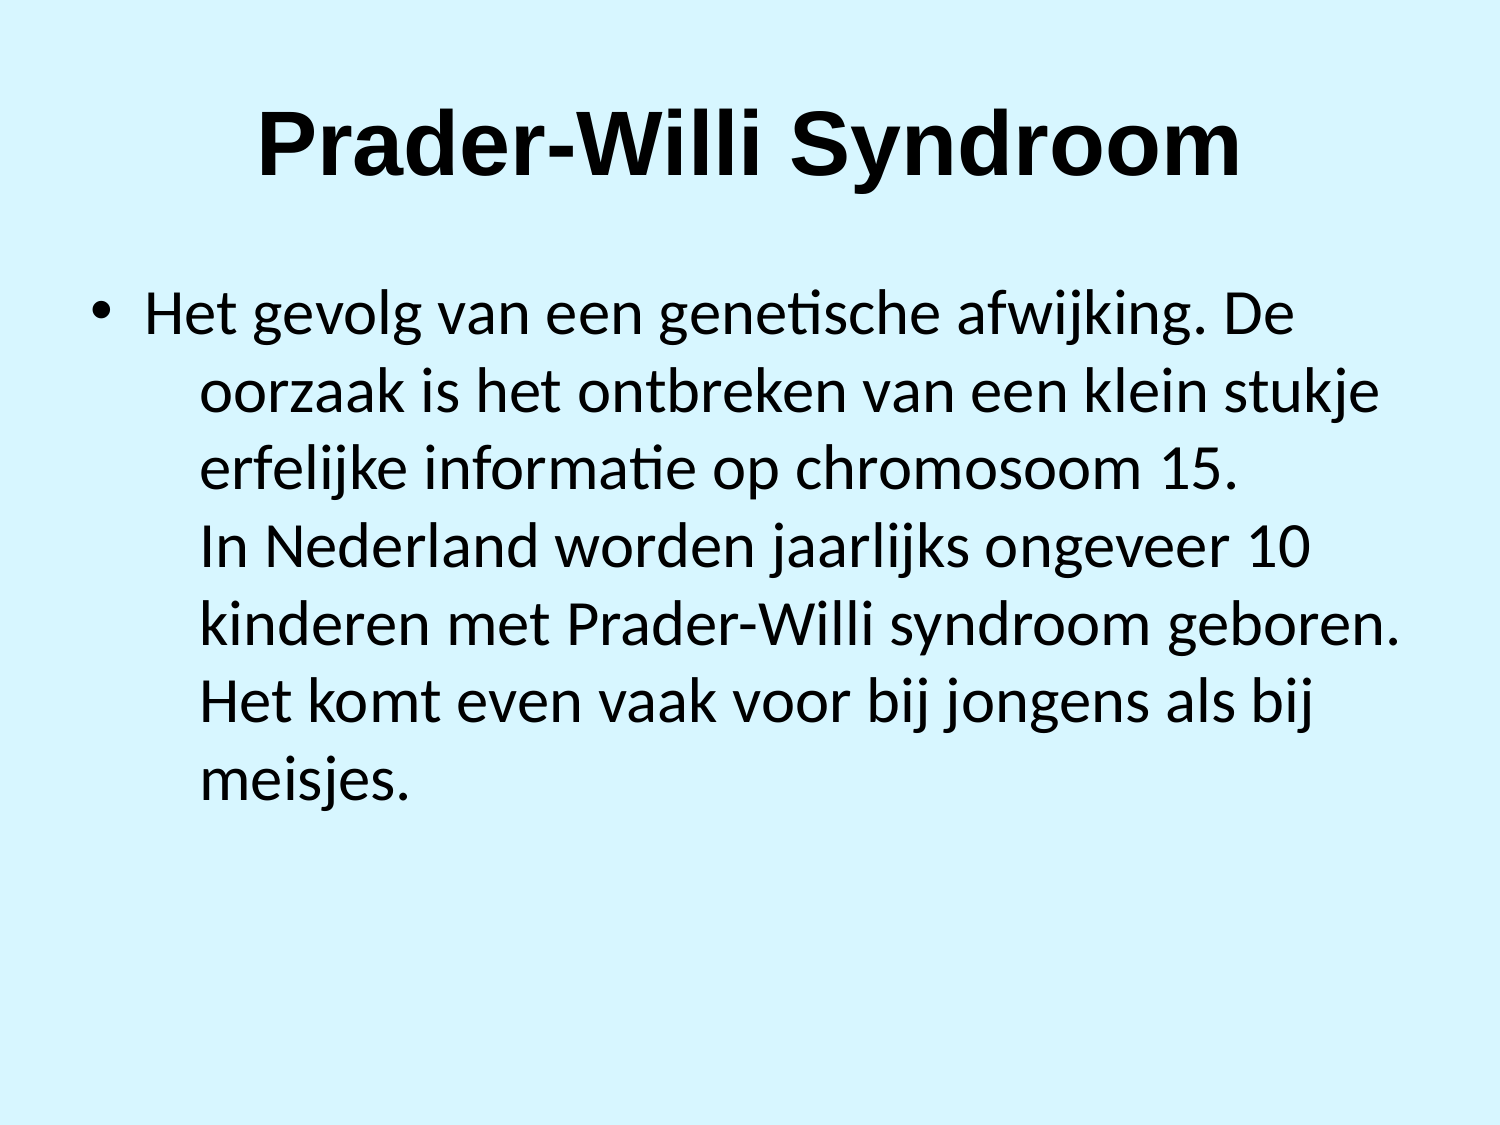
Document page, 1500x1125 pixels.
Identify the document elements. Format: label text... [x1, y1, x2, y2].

title Prader-Willi Syndroom [75, 45, 1426, 233]
list Het gevolg van een genetische afwijking. De oorzaak is het ontbreken van een klein stukje erfelijke informatie op chromosoom 15. In Nederland worden jaarlijks ongeveer 10 kinderen met Prader-Willi syndroom geboren. Het komt even vaak voor bij jongens als bij meisjes. [75, 262, 1426, 1005]
